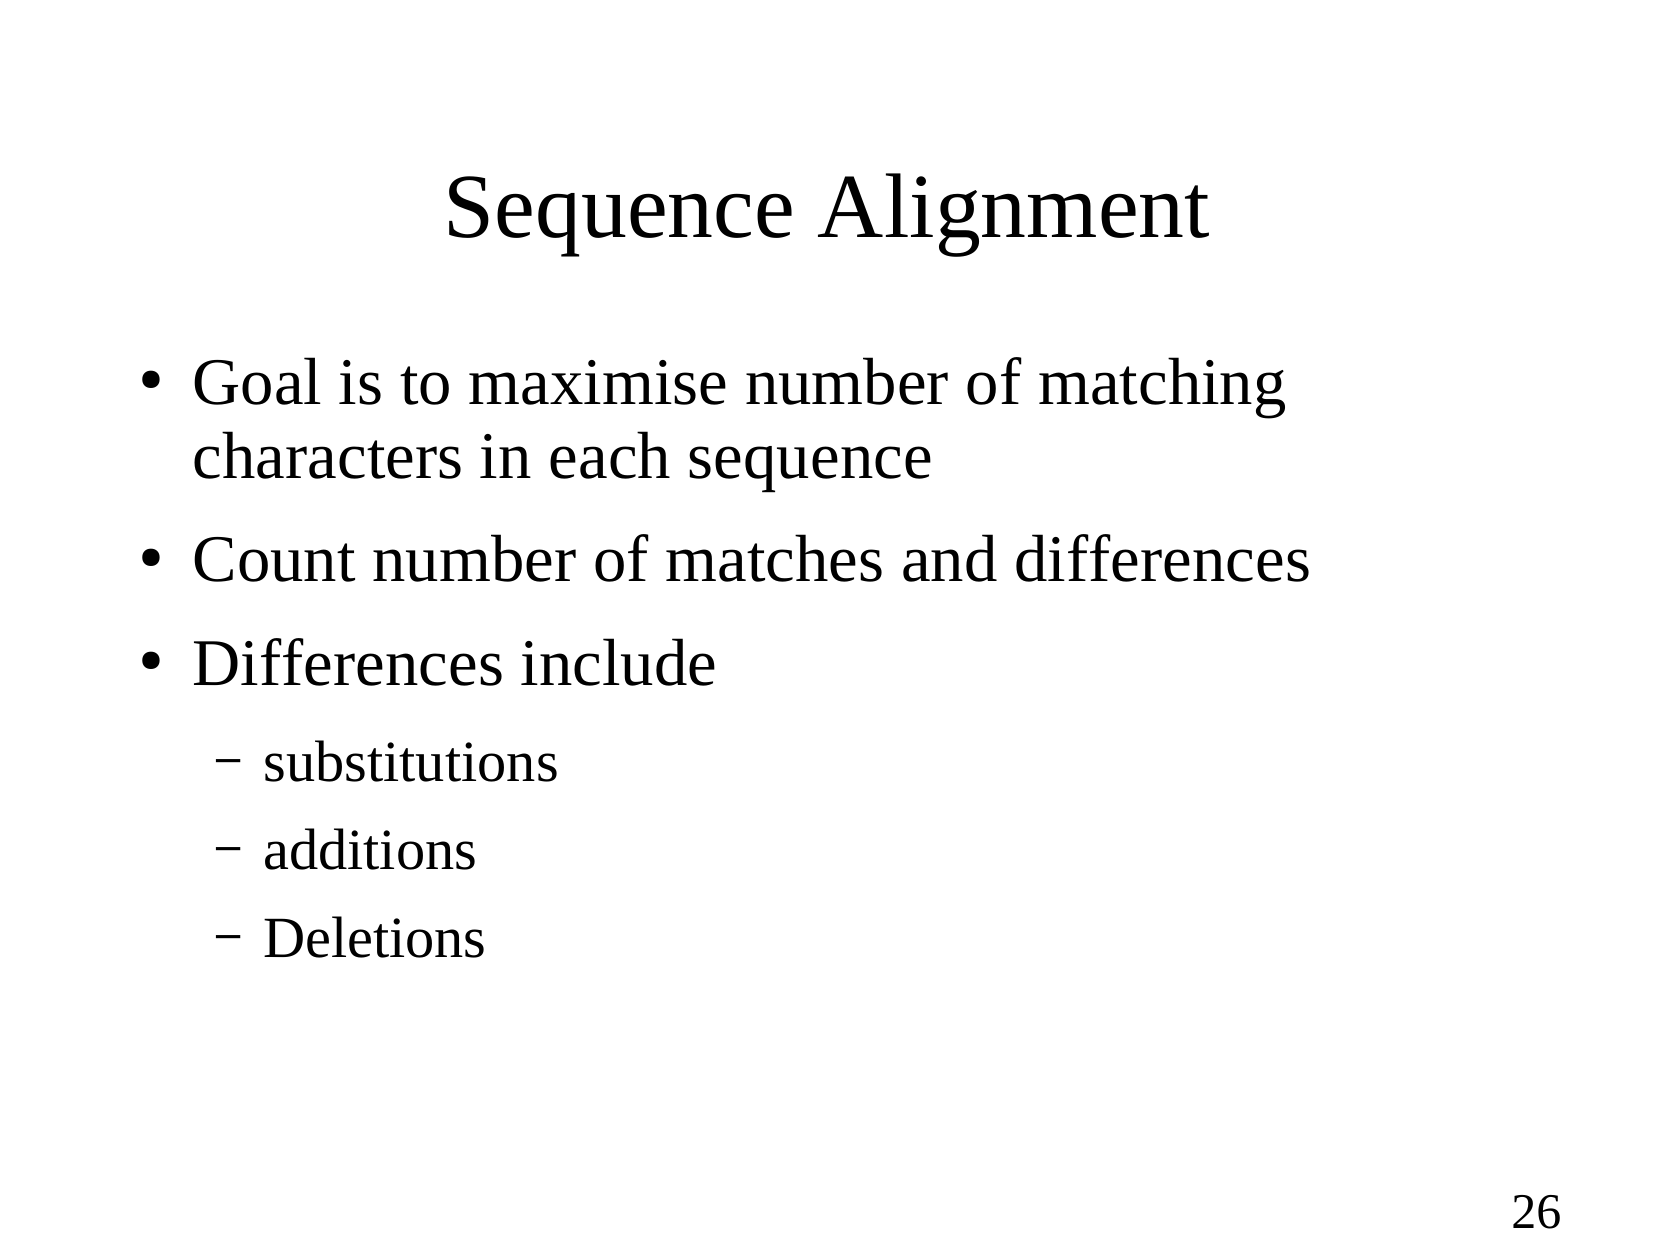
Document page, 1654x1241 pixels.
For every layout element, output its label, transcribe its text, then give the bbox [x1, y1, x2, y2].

title Sequence Alignment [121, 102, 1534, 311]
text_box <number> [1511, 1183, 1654, 1241]
list Goal is to maximise number of matching characters in each sequence Count number of matches and differences Differences include substitutions additions Deletions [121, 344, 1534, 1127]
